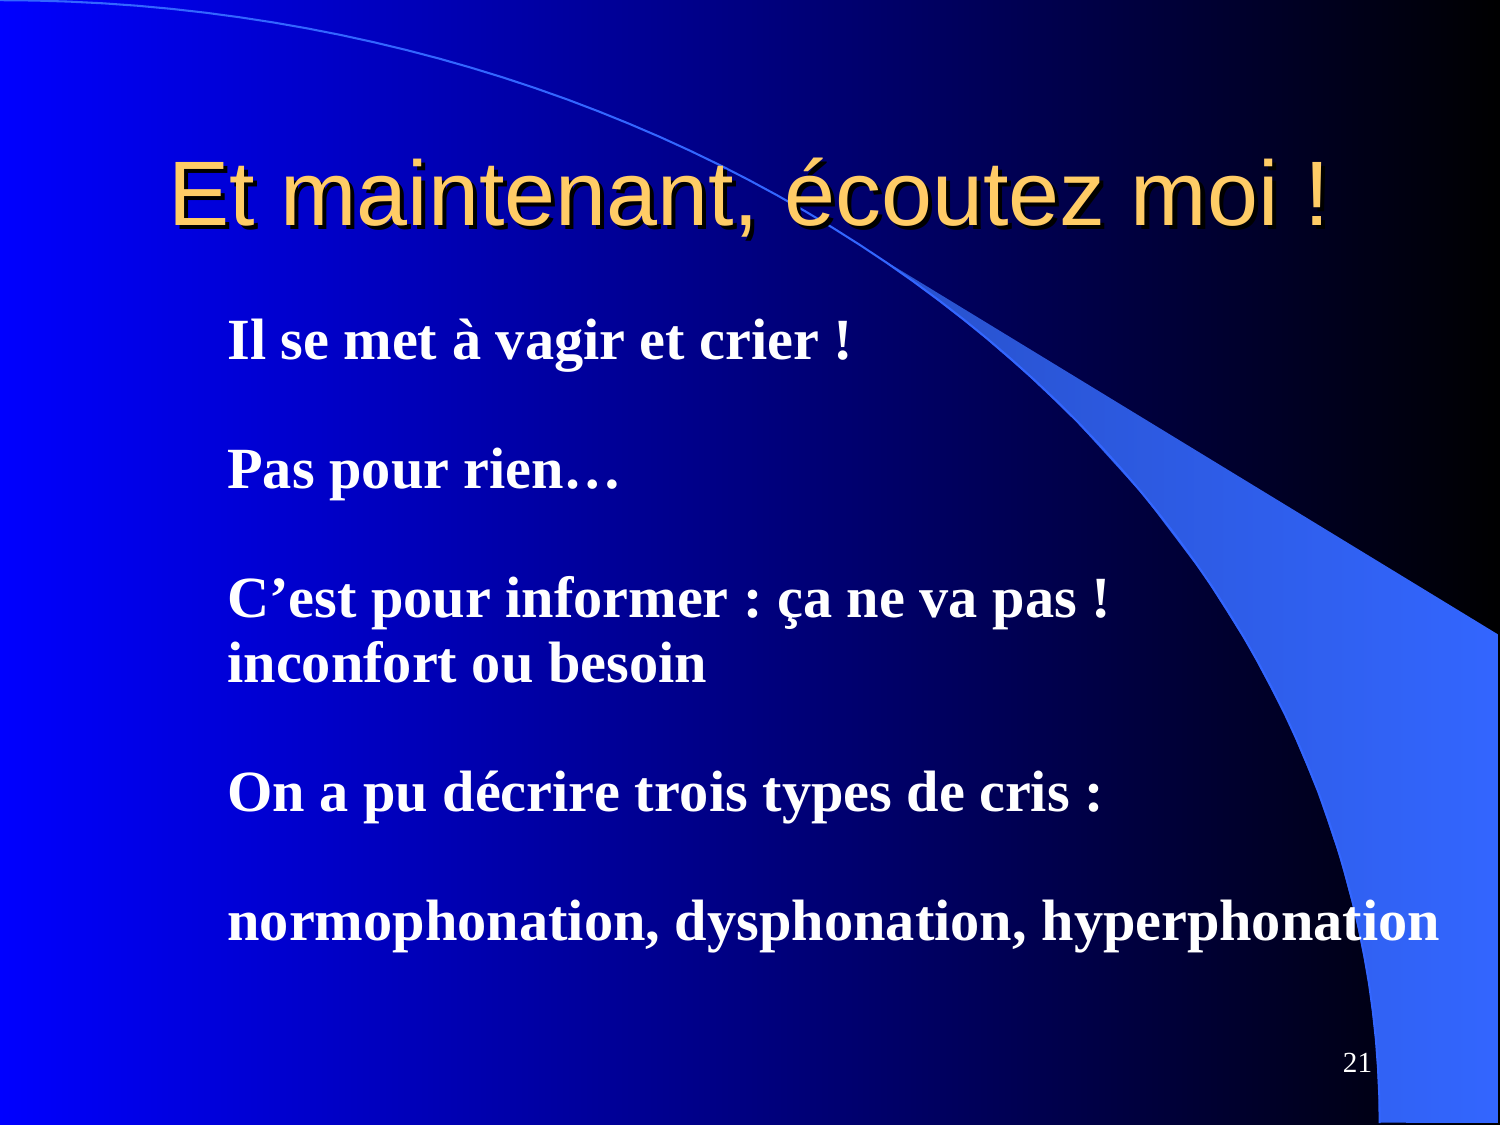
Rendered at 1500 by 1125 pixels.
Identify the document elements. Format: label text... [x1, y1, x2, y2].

text_box Il se met à vagir et crier ! Pas pour rien… C’est pour informer : ça ne va pas ! inconfort ou besoin On a pu décrire trois types de cris : normophonation, dysphonation, hyperphonation [212, 299, 1457, 1026]
title Et maintenant, écoutez moi ! [112, 99, 1388, 288]
